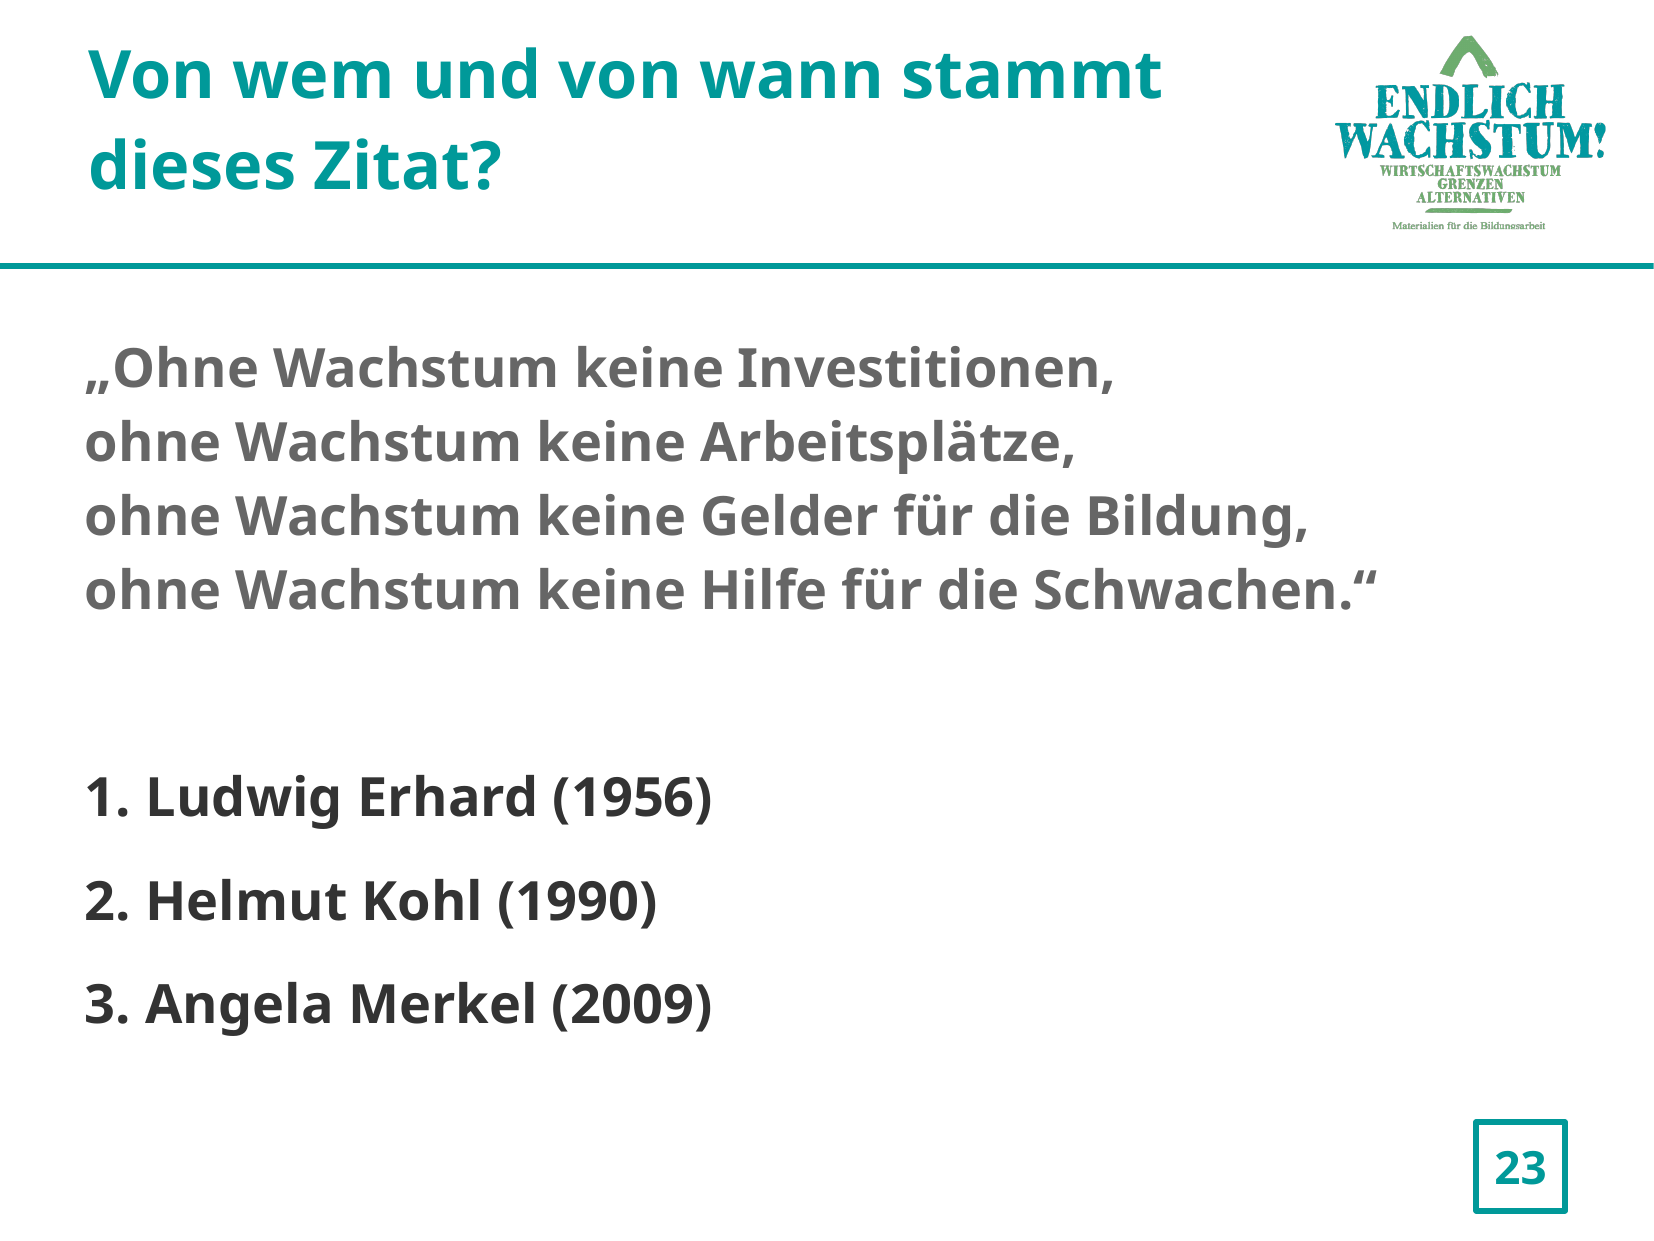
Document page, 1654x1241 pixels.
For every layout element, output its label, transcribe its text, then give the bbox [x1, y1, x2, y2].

picture [1334, 35, 1607, 231]
title Von wem und von wann stammt dieses Zitat? [88, 14, 1270, 297]
list „Ohne Wachstum keine Investitionen, ohne Wachstum keine Arbeitsplätze, ohne Wachstum keine Gelder für die Bildung, ohne Wachstum keine Hilfe für die Schwachen.“ 1. Ludwig Erhard (1956) 2. Helmut Kohl (1990) 3. Angela Merkel (2009) [85, 329, 1574, 1157]
subtitle [82, 297, 1571, 1102]
